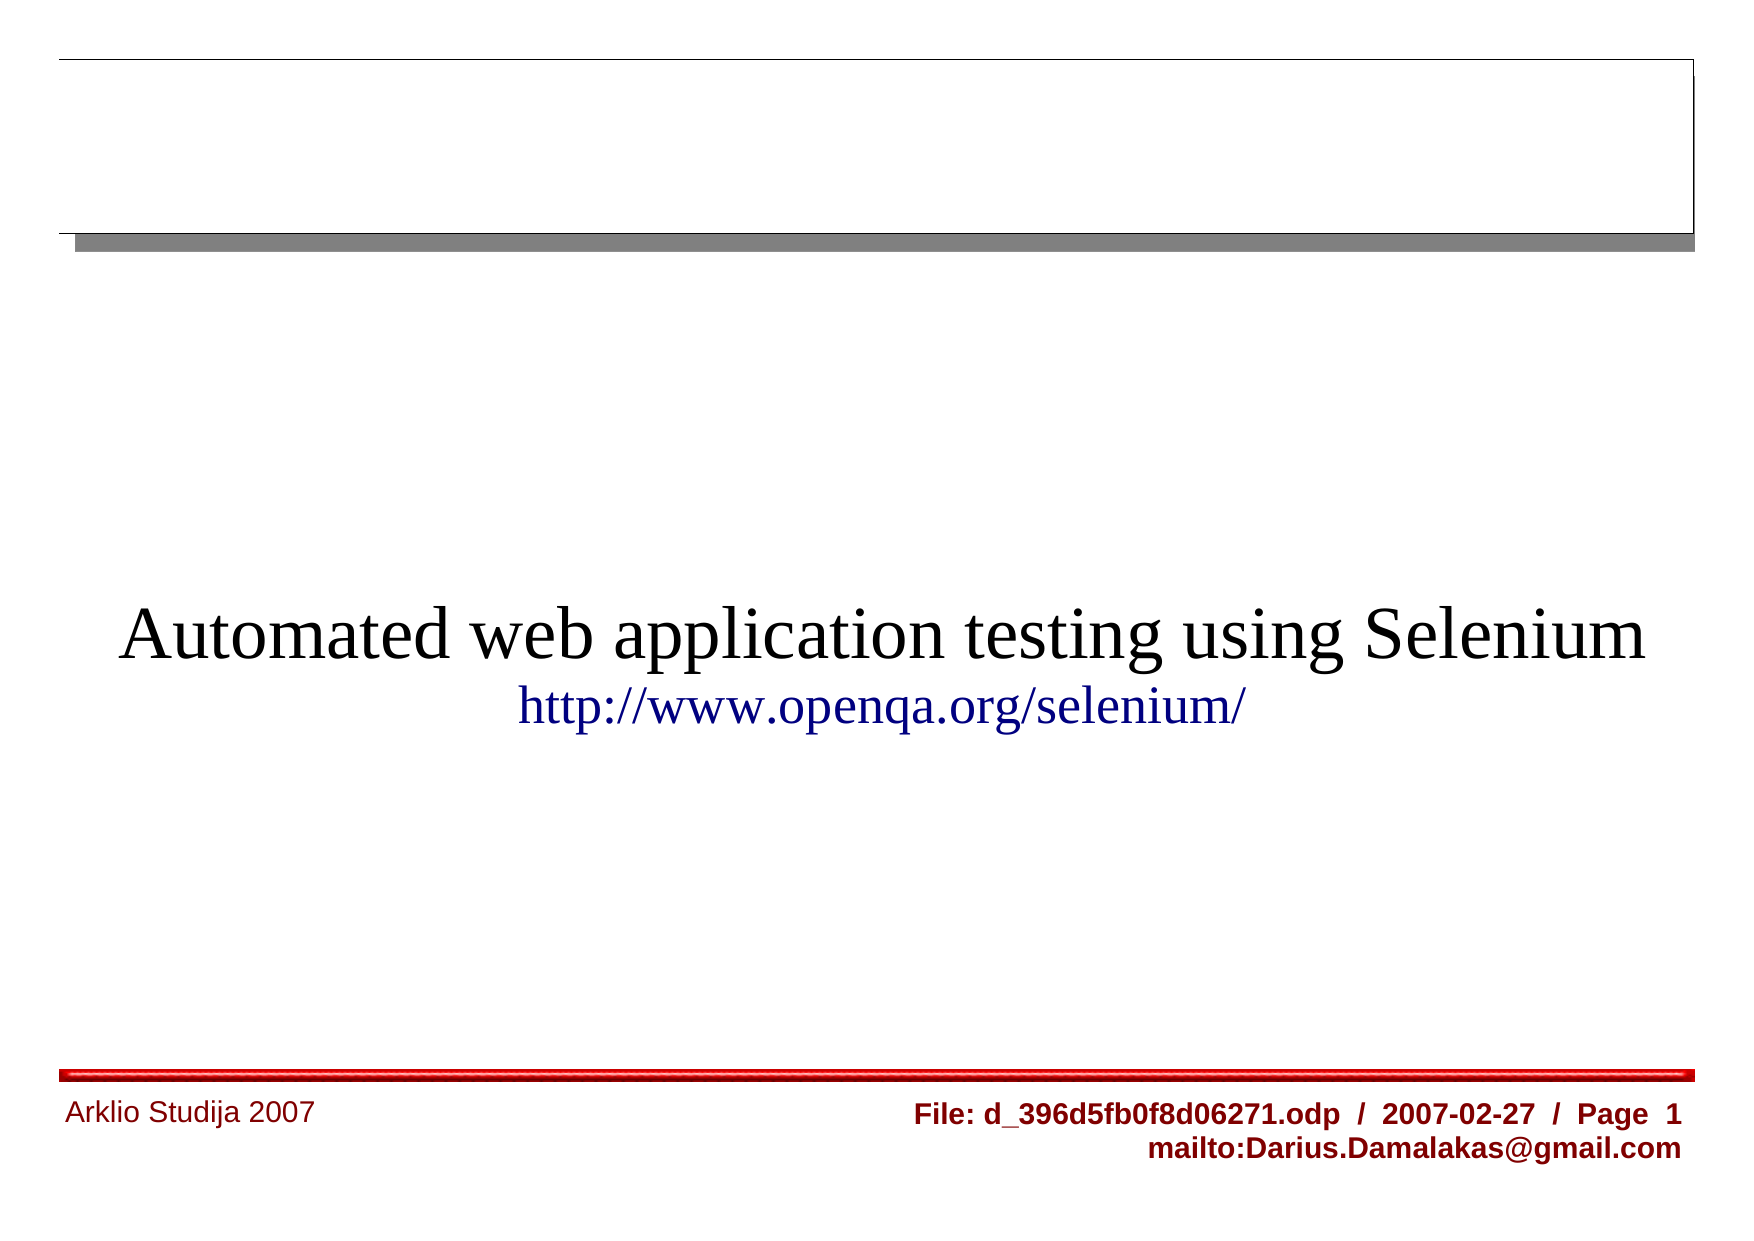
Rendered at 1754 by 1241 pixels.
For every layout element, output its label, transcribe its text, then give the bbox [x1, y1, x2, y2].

subtitle Automated web application testing using Selenium http://www.openqa.org/selenium/ [71, 272, 1695, 1055]
picture [59, 1069, 1695, 1082]
